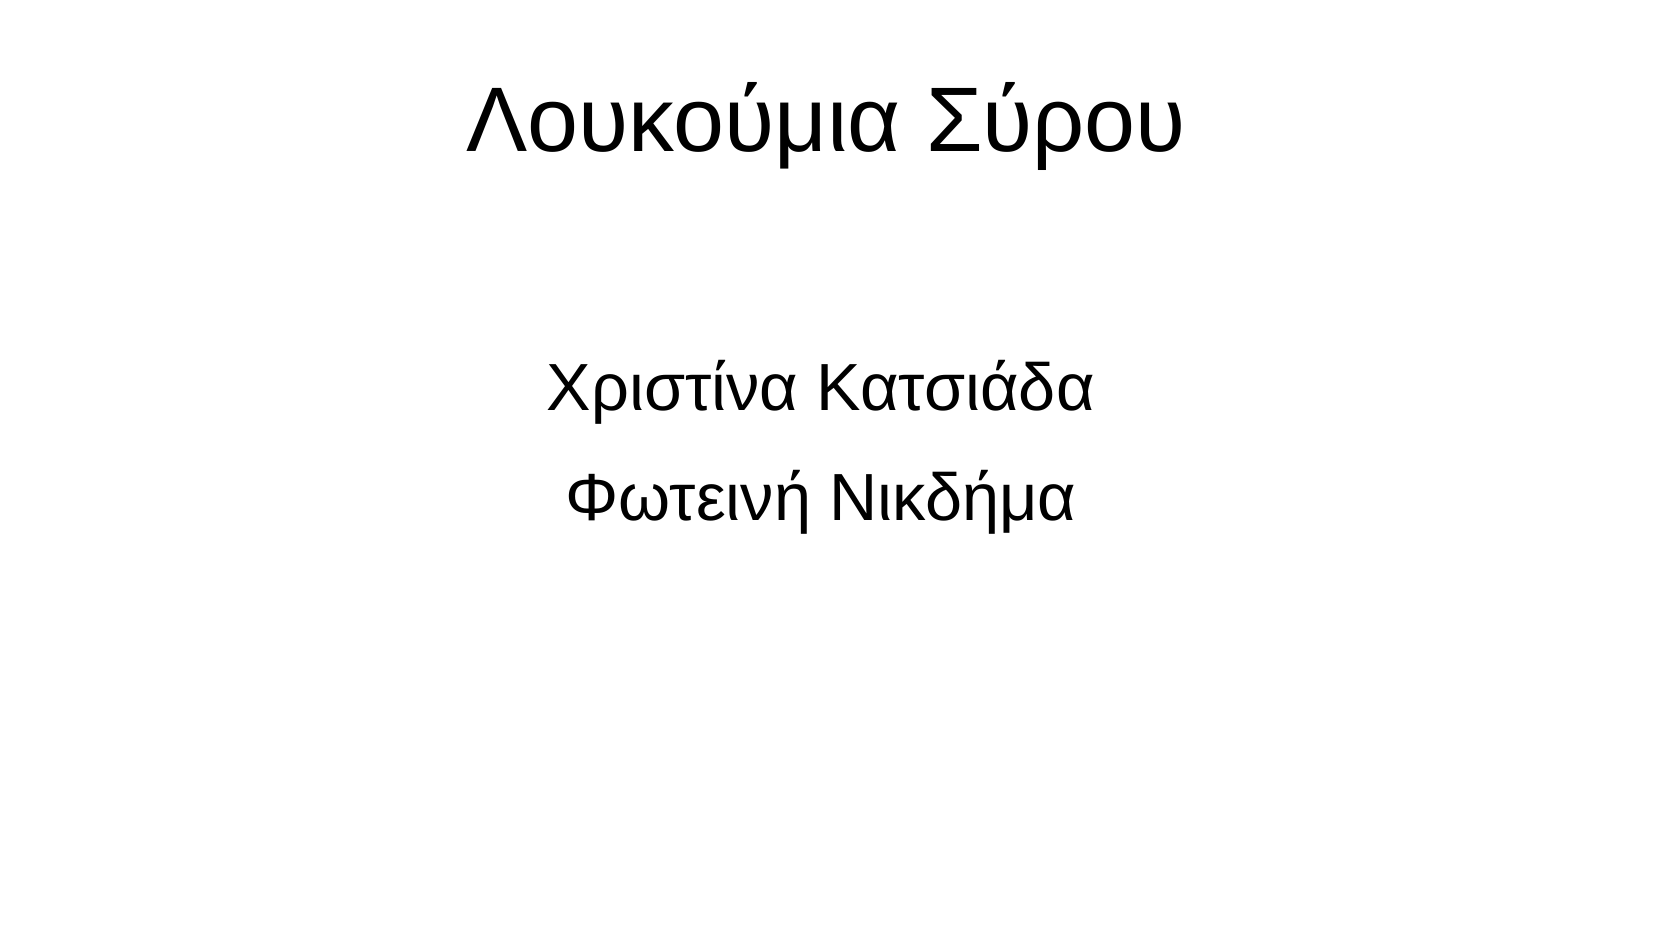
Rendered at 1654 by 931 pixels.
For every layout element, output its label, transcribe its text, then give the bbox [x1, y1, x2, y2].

title Λουκούμια Σύρου [82, 37, 1571, 193]
subtitle Χριστίνα Κατσιάδα Φωτεινή Νικδήμα [76, 169, 1565, 709]
